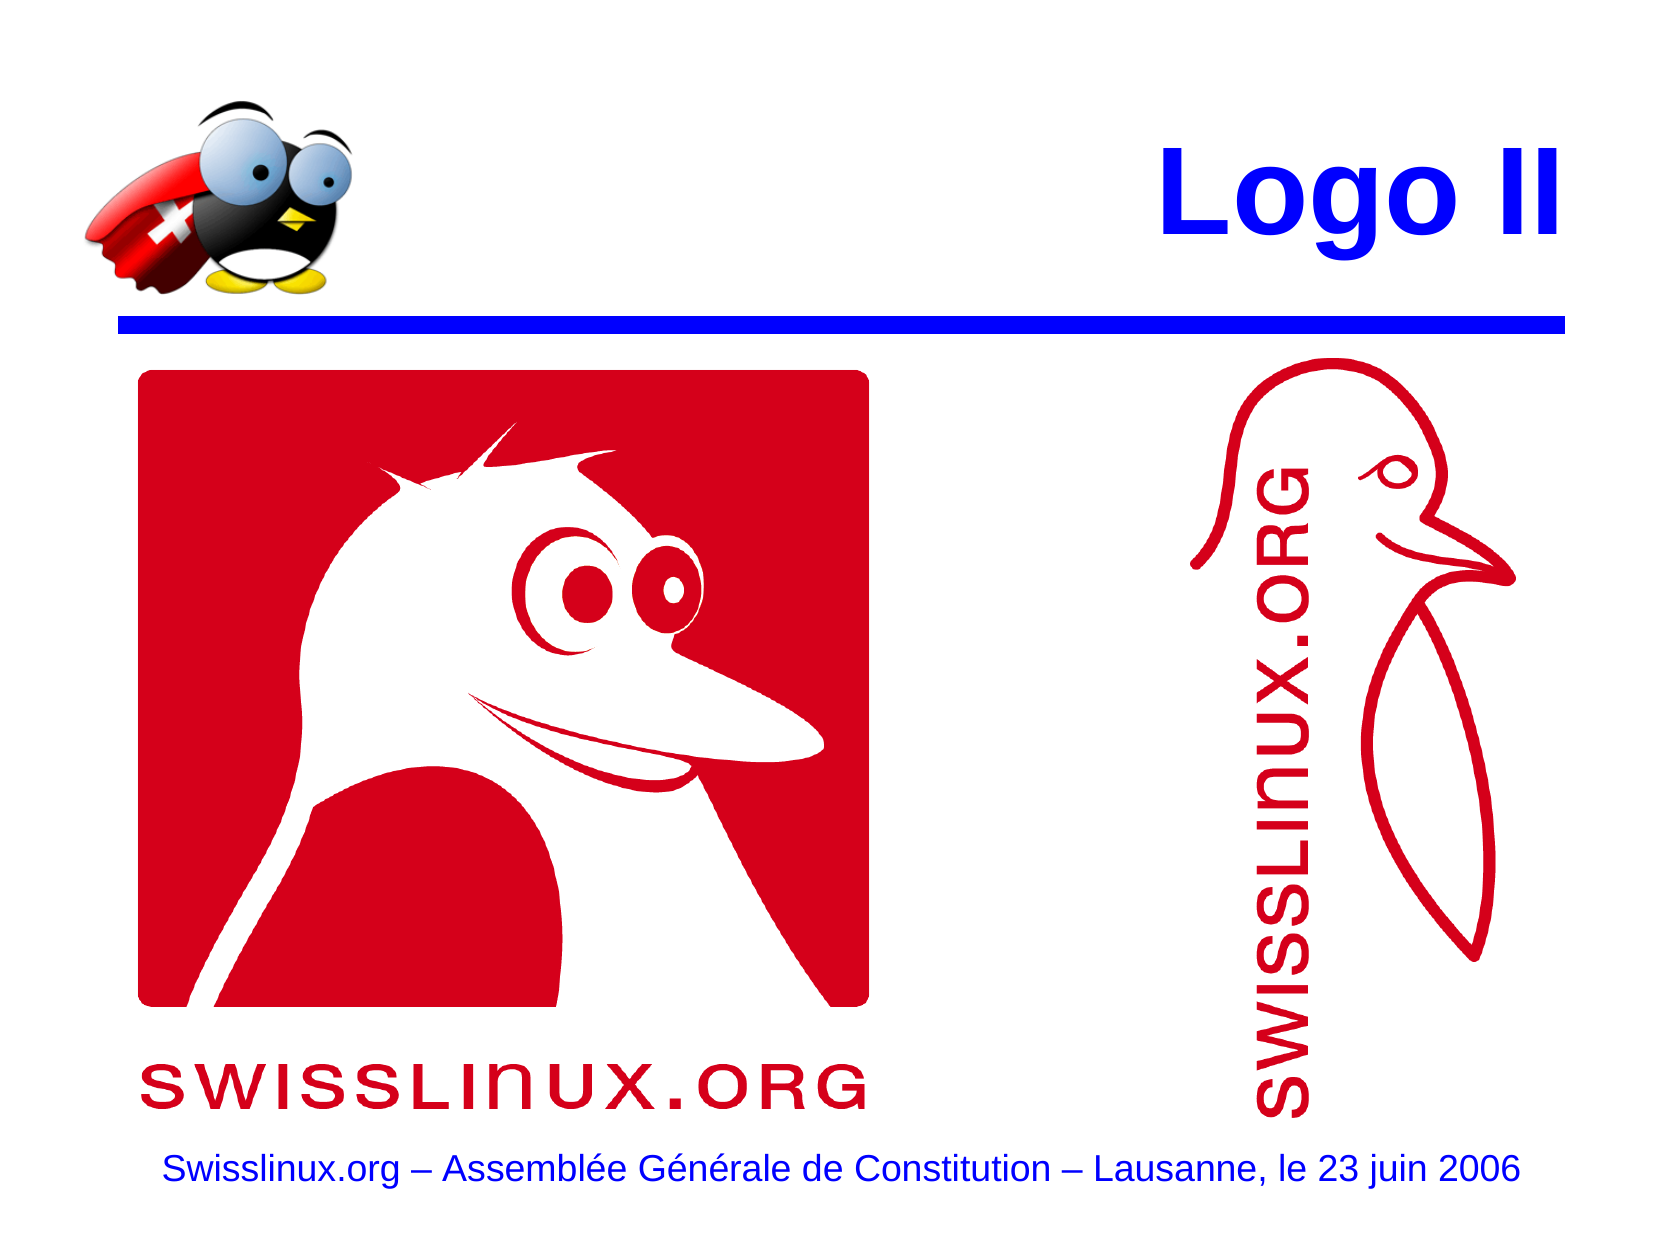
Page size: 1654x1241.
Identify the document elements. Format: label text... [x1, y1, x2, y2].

picture [118, 354, 886, 1123]
picture [1181, 354, 1565, 1123]
picture [81, 99, 355, 296]
text_box Swisslinux.org – Assemblée Générale de Constitution – Lausanne, le 23 juin 2006 [118, 1131, 1565, 1211]
title Logo II [383, 88, 1565, 296]
